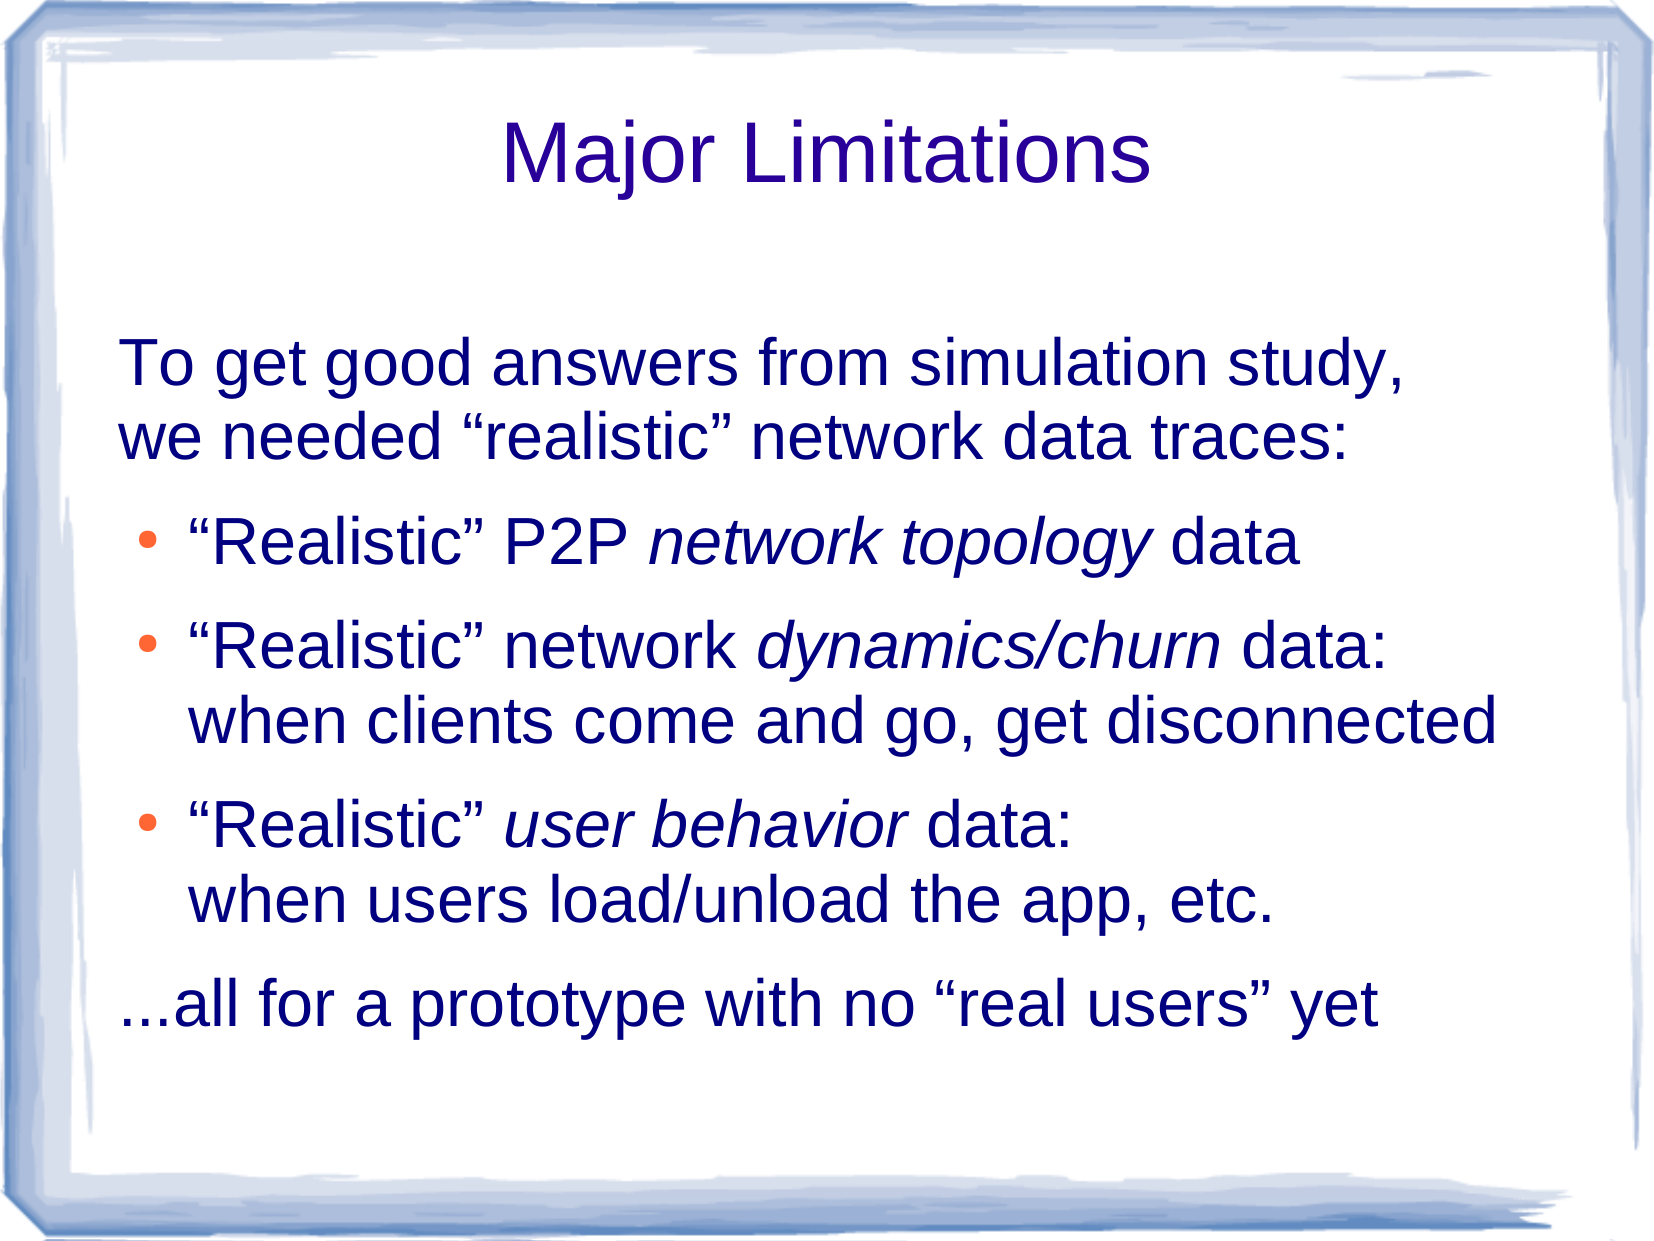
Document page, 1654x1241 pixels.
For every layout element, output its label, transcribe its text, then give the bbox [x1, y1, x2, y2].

list To get good answers from simulation study, we needed “realistic” network data traces: “Realistic” P2P network topology data “Realistic” network dynamics/churn data: when clients come and go, get disconnected “Realistic” user behavior data: when users load/unload the app, etc. ...all for a prototype with no “real users” yet [118, 324, 1571, 1045]
title Major Limitations [82, 49, 1571, 257]
picture [0, 0, 1654, 1241]
